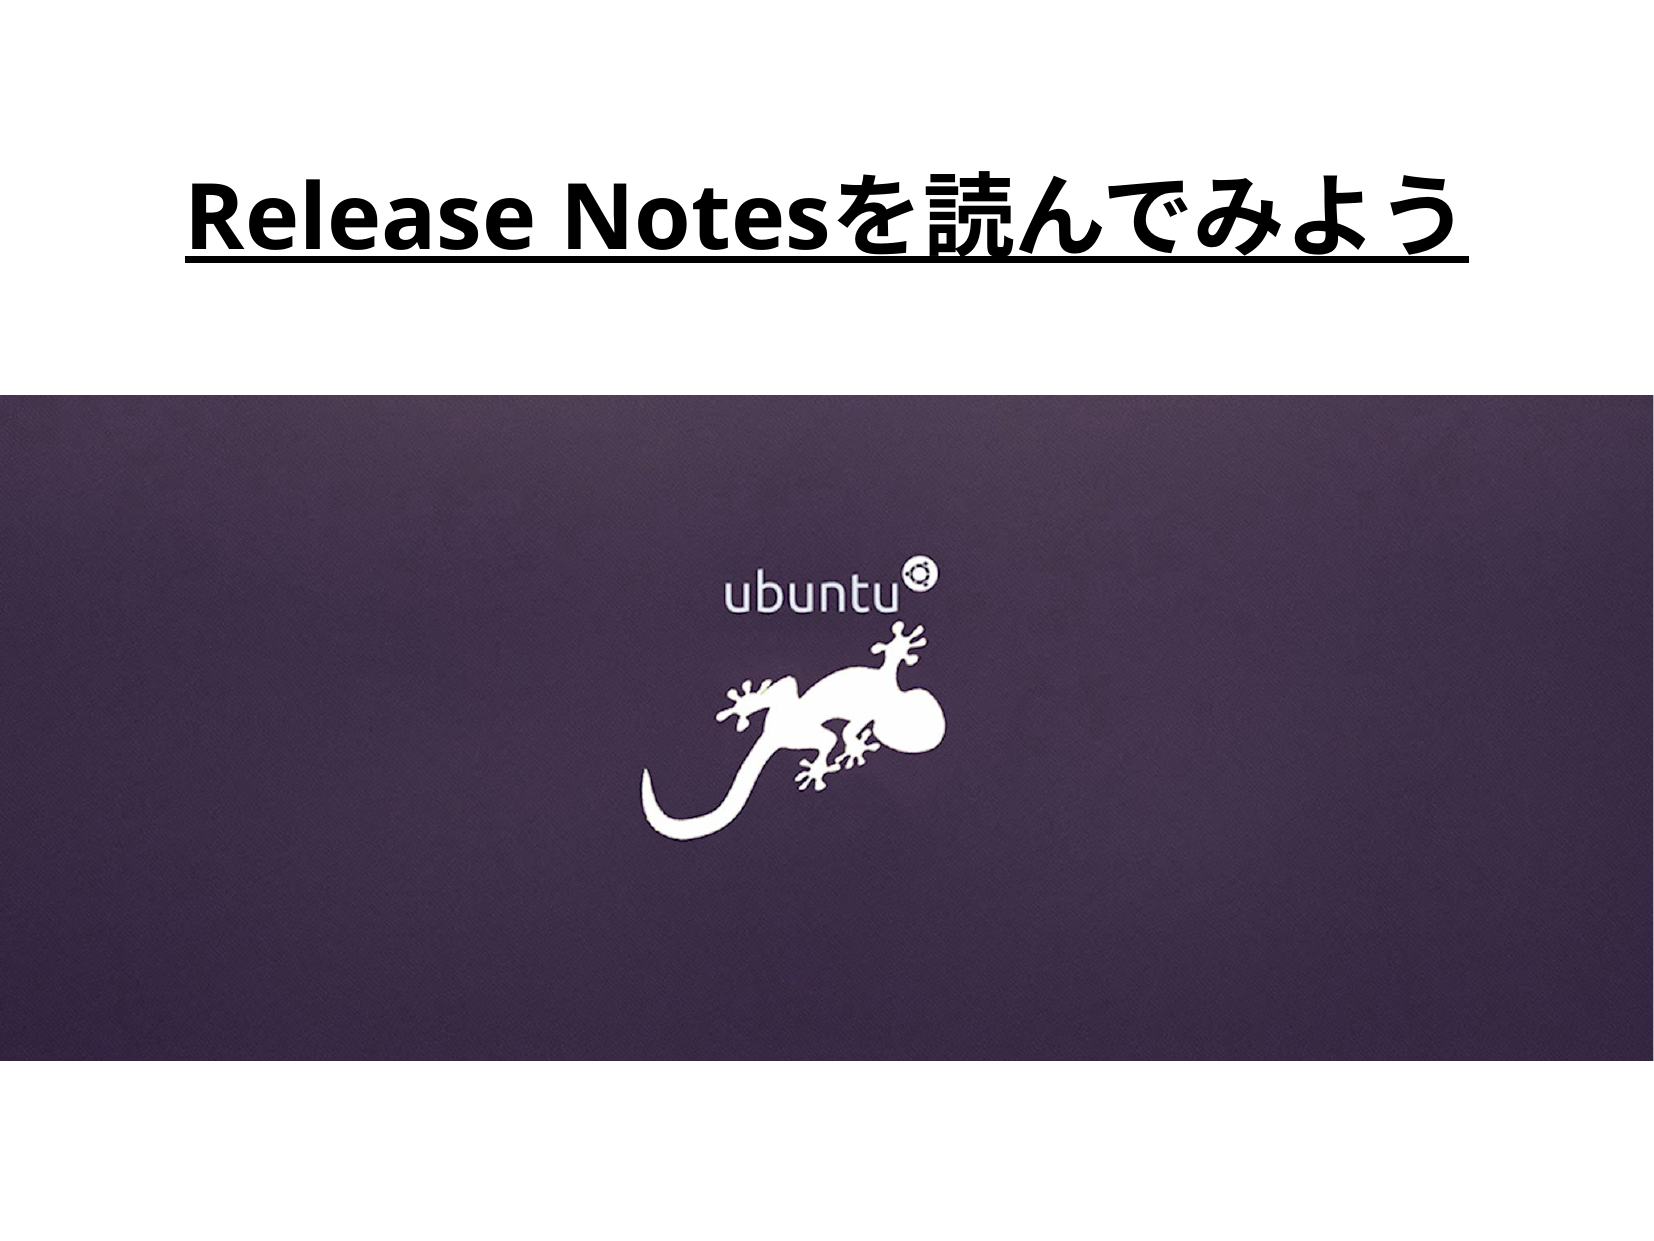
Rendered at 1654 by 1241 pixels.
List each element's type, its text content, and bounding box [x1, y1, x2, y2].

title Release Notesを読んでみよう [82, 106, 1571, 314]
picture [0, 395, 1654, 1061]
